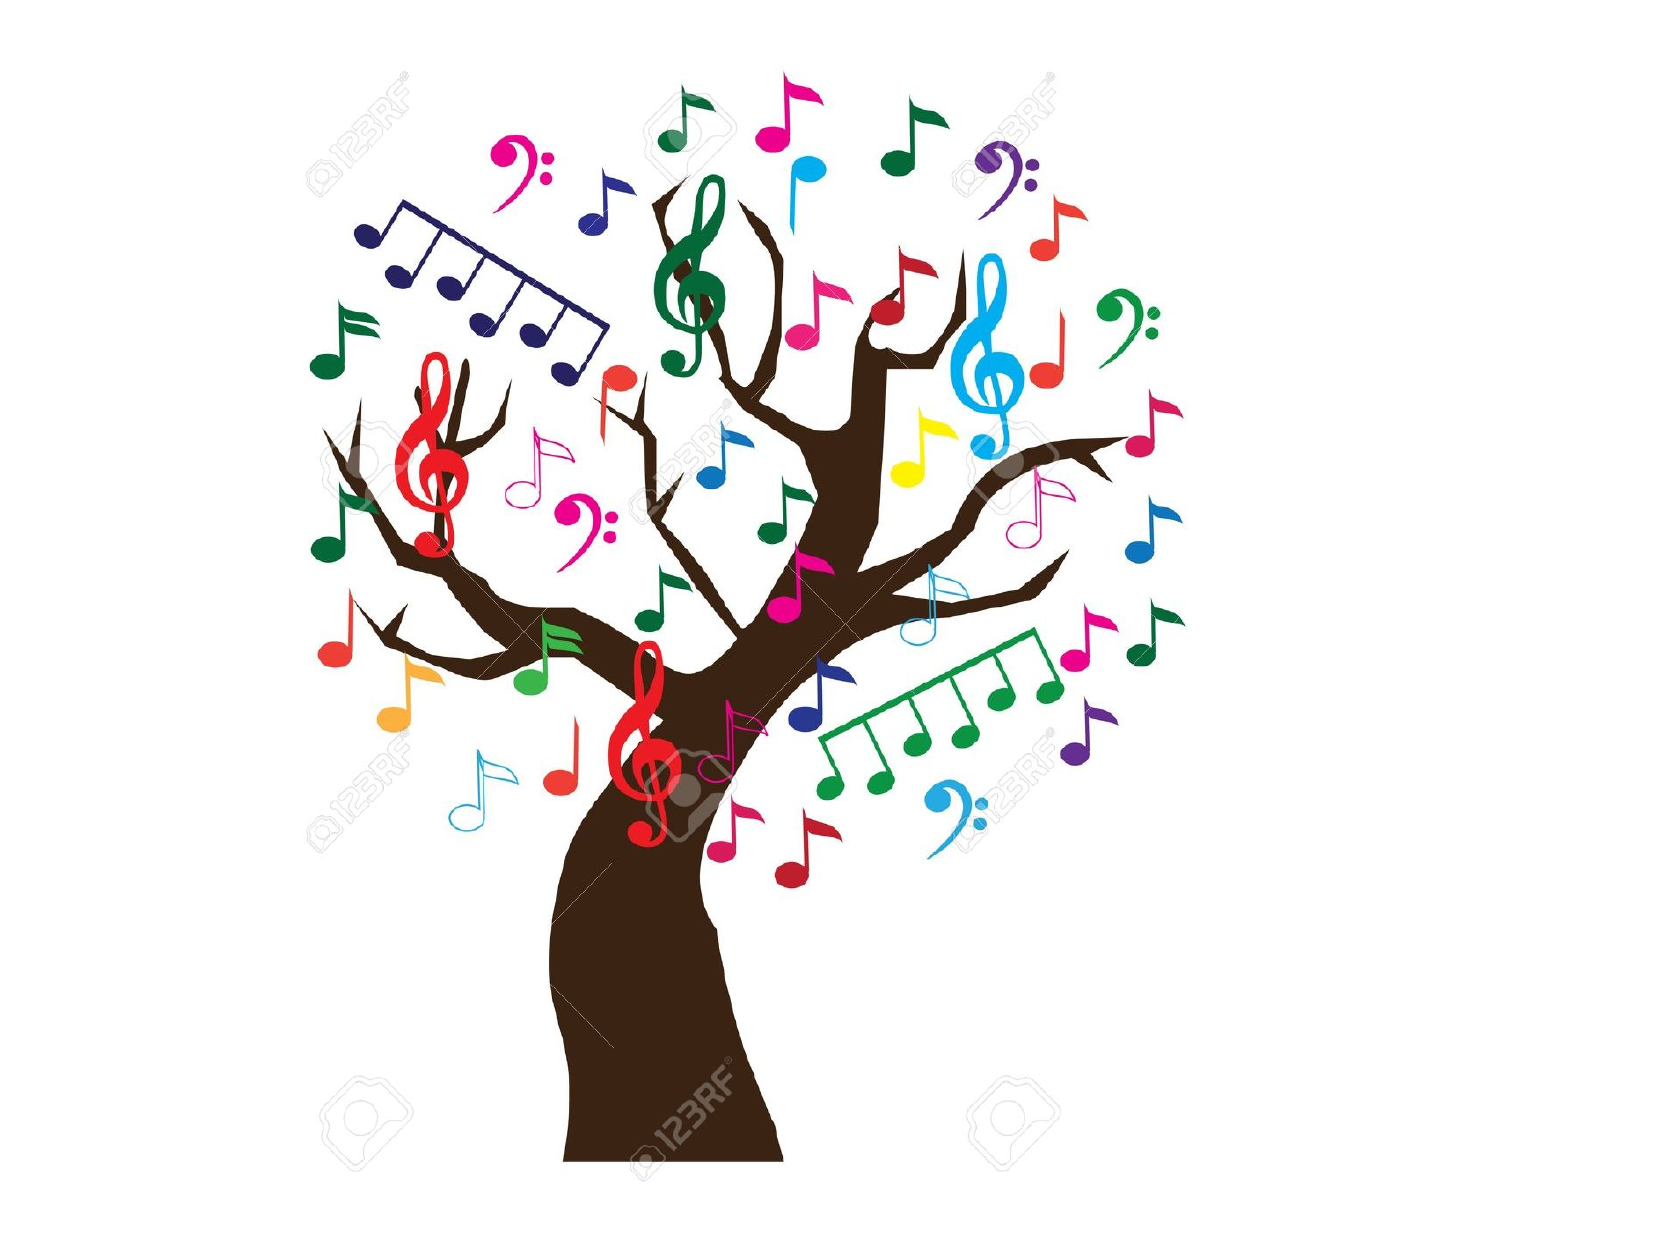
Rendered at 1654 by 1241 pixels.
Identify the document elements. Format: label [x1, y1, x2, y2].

picture [272, 43, 1229, 1205]
